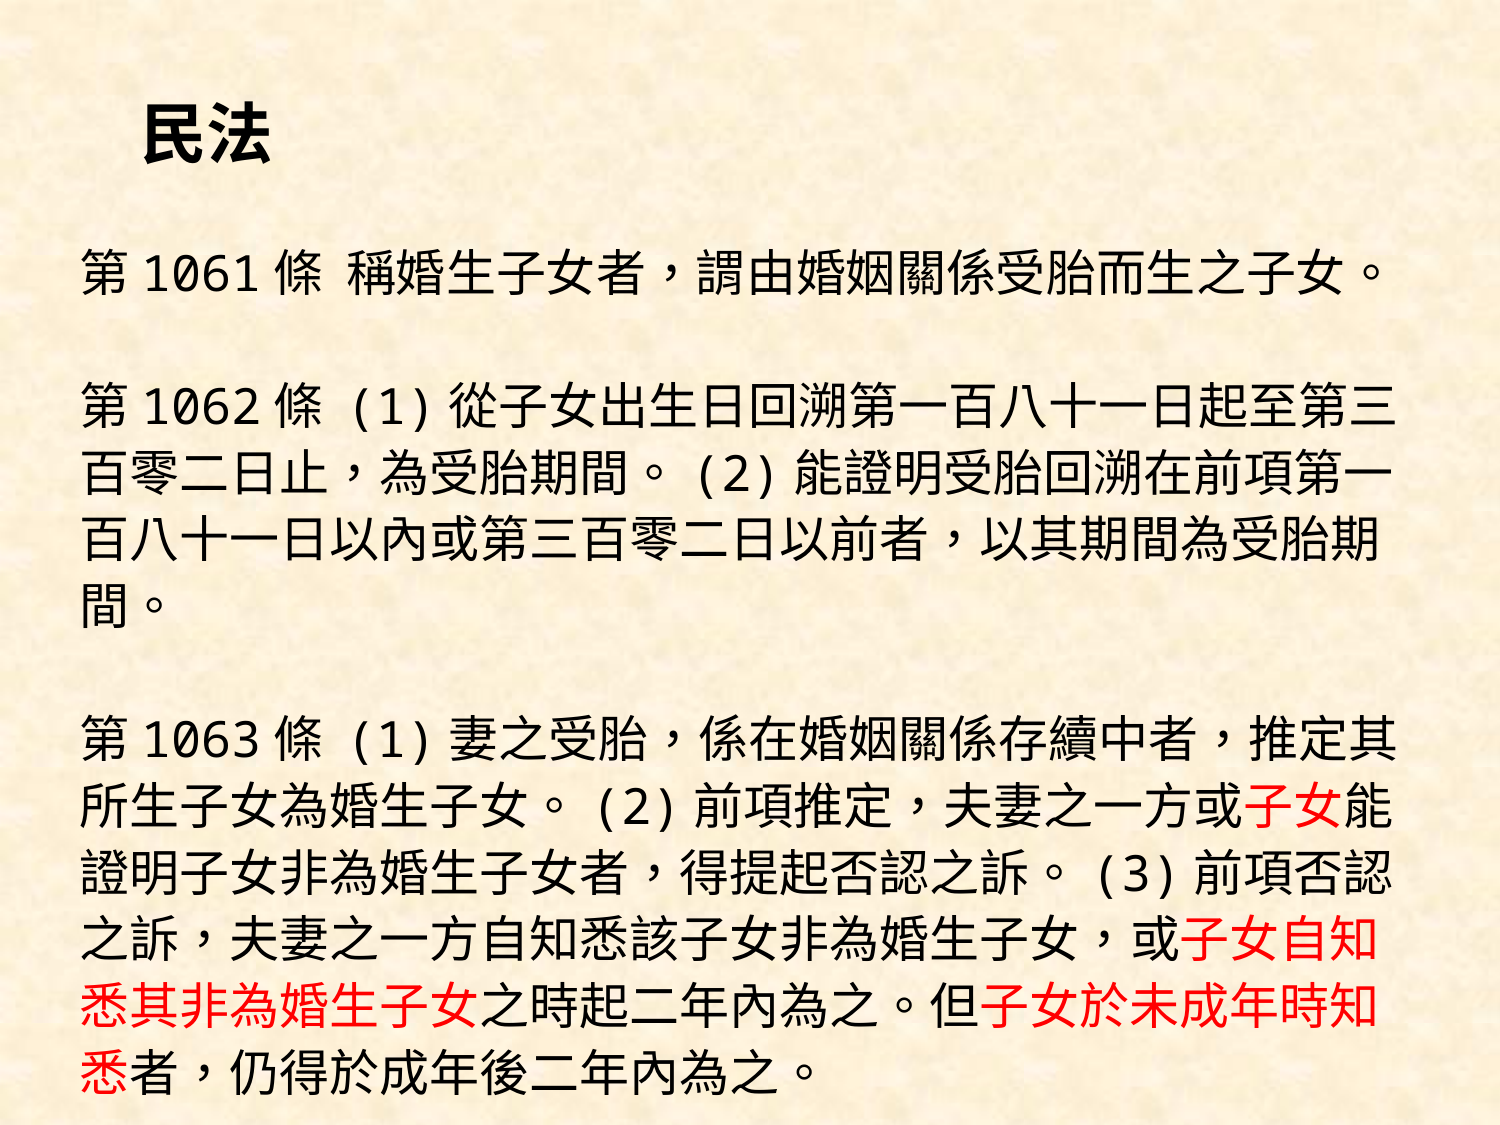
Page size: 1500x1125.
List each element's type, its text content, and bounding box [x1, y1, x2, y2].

picture [0, 0, 1500, 1125]
text_box 第1061條 稱婚生子女者，謂由婚姻關係受胎而生之子女。 第1062條 (1)從子女出生日回溯第一百八十一日起至第三百零二日止，為受胎期間。(2)能證明受胎回溯在前項第一百八十一日以內或第三百零二日以前者，以其期間為受胎期間。 第1063條 (1)妻之受胎，係在婚姻關係存續中者，推定其所生子女為婚生子女。(2)前項推定，夫妻之一方或子女能證明子女非為婚生子女者，得提起否認之訴。(3)前項否認之訴，夫妻之一方自知悉該子女非為婚生子女，或子女自知悉其非為婚生子女之時起二年內為之。但子女於未成年時知悉者，仍得於成年後二年內為之。 [64, 227, 1428, 1109]
text_box 民法 [125, 84, 289, 180]
